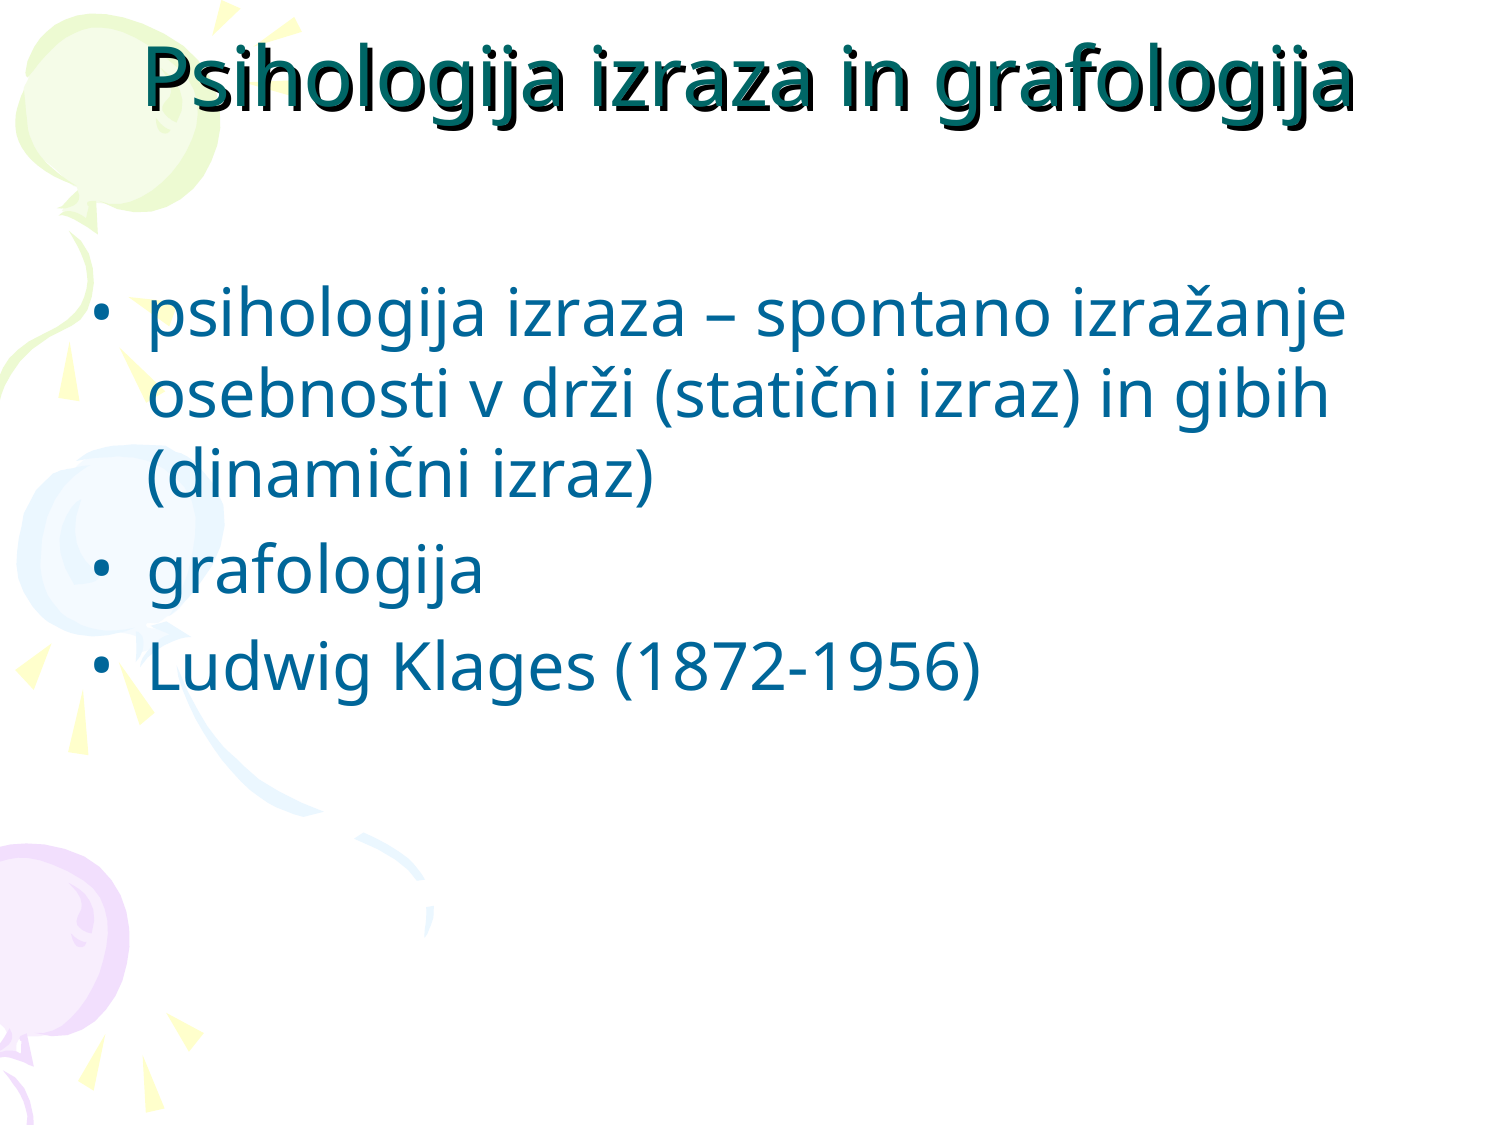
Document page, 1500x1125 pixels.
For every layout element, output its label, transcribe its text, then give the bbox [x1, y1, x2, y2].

list psihologija izraza – spontano izražanje osebnosti v drži (statični izraz) in gibih (dinamični izraz) grafologija Ludwig Klages (1872-1956) [75, 262, 1426, 994]
title Psihologija izraza in grafologija [72, 16, 1426, 233]
